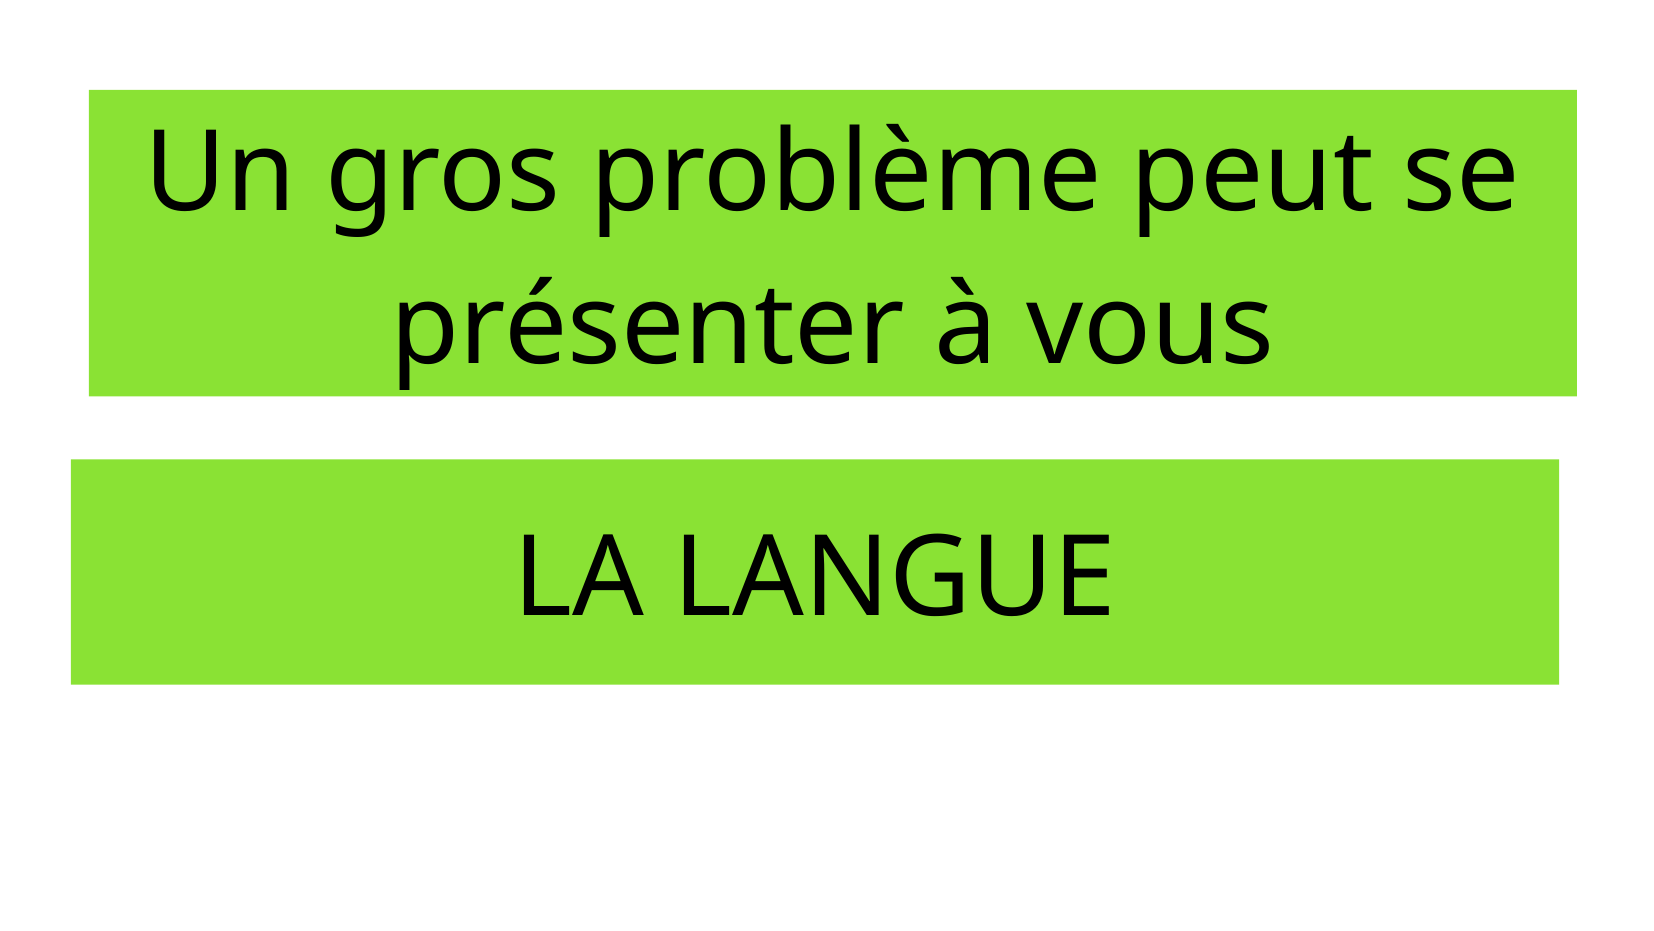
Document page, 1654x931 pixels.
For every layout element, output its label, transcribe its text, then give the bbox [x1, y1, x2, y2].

title LA LANGUE [70, 459, 1560, 685]
title Un gros problème peut se présenter à vous [88, 130, 1577, 356]
